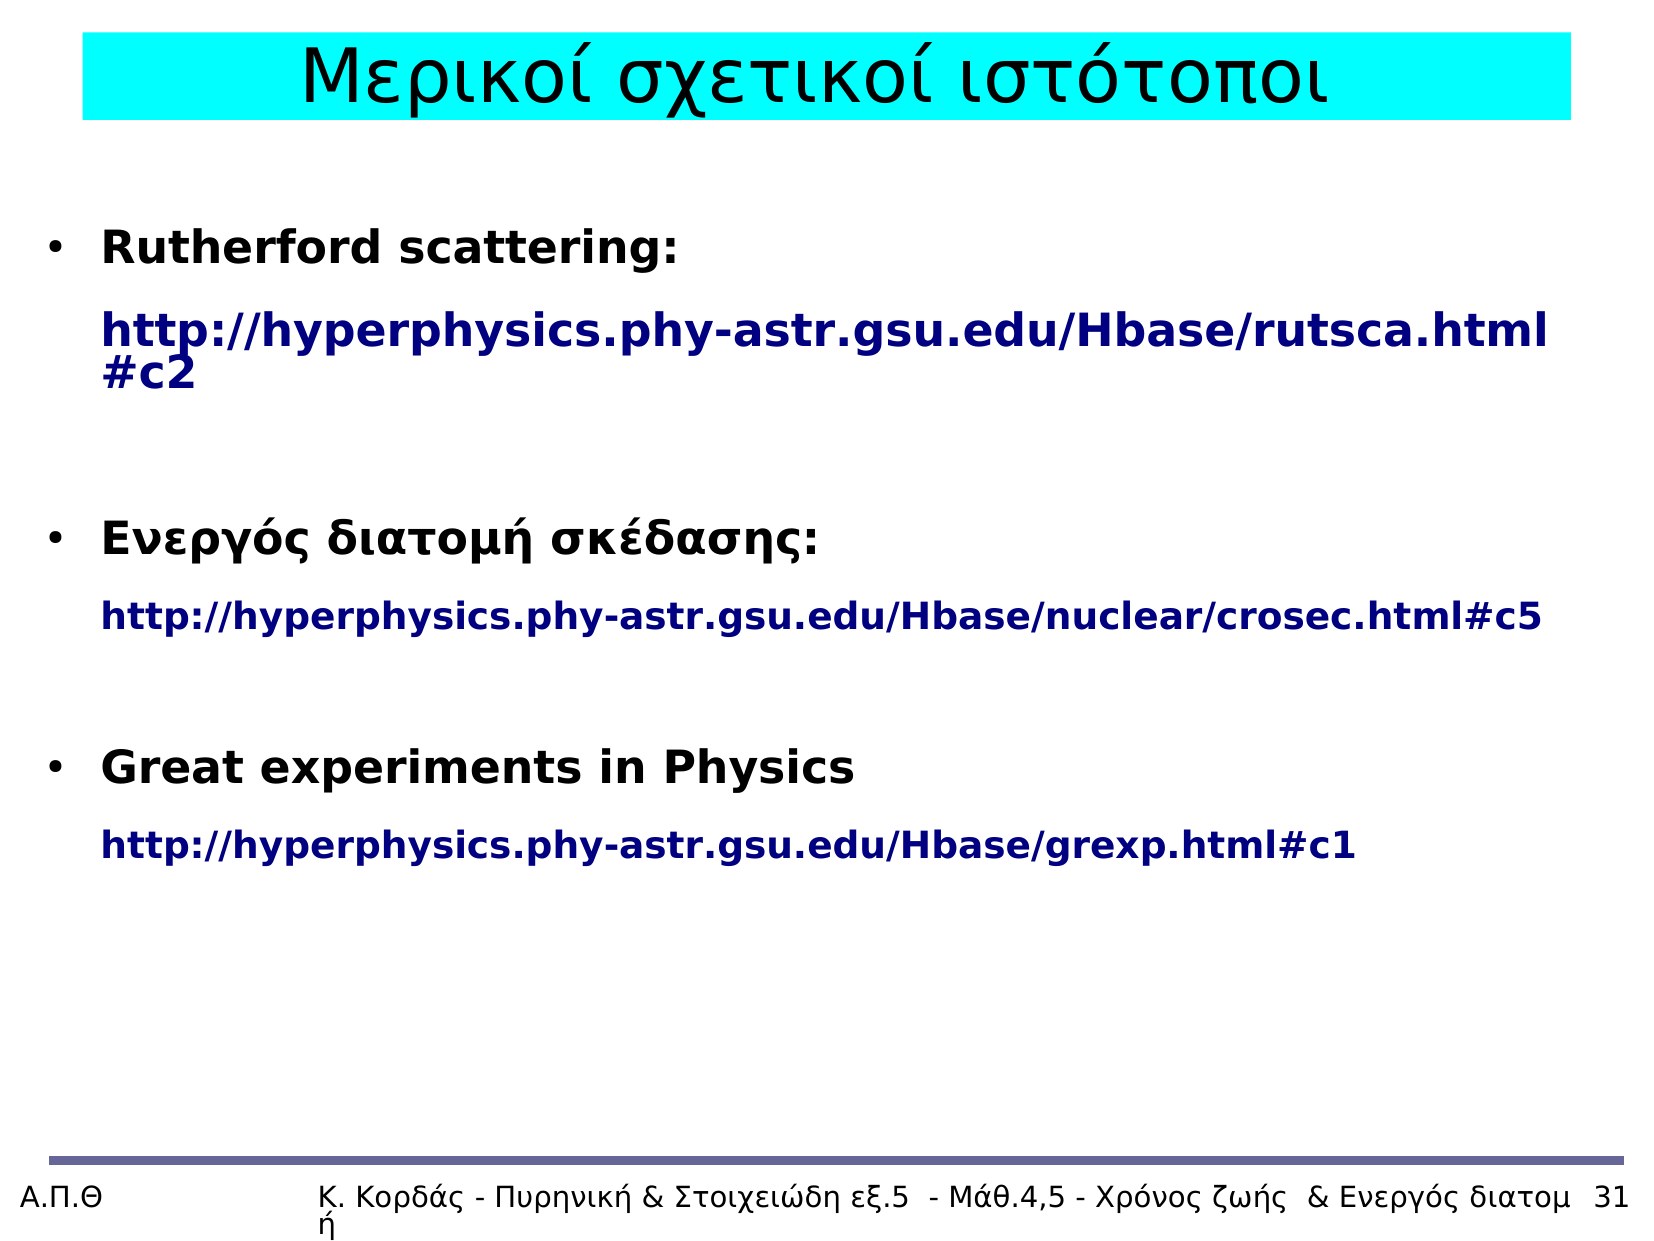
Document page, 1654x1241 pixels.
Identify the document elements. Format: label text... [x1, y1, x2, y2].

title Μερικοί σχετικοί ιστότοποι [82, 32, 1571, 120]
list Rutherford scattering: http://hyperphysics.phy-astr.gsu.edu/Hbase/rutsca.html#c2 Ενεργός διατομή σκέδασης: http://hyperphysics.phy-astr.gsu.edu/Hbase/nuclear/crosec.html#c5 Great experiments in Physics http://hyperphysics.phy-astr.gsu.edu/Hbase/grexp.html#c1 [29, 138, 1560, 1100]
